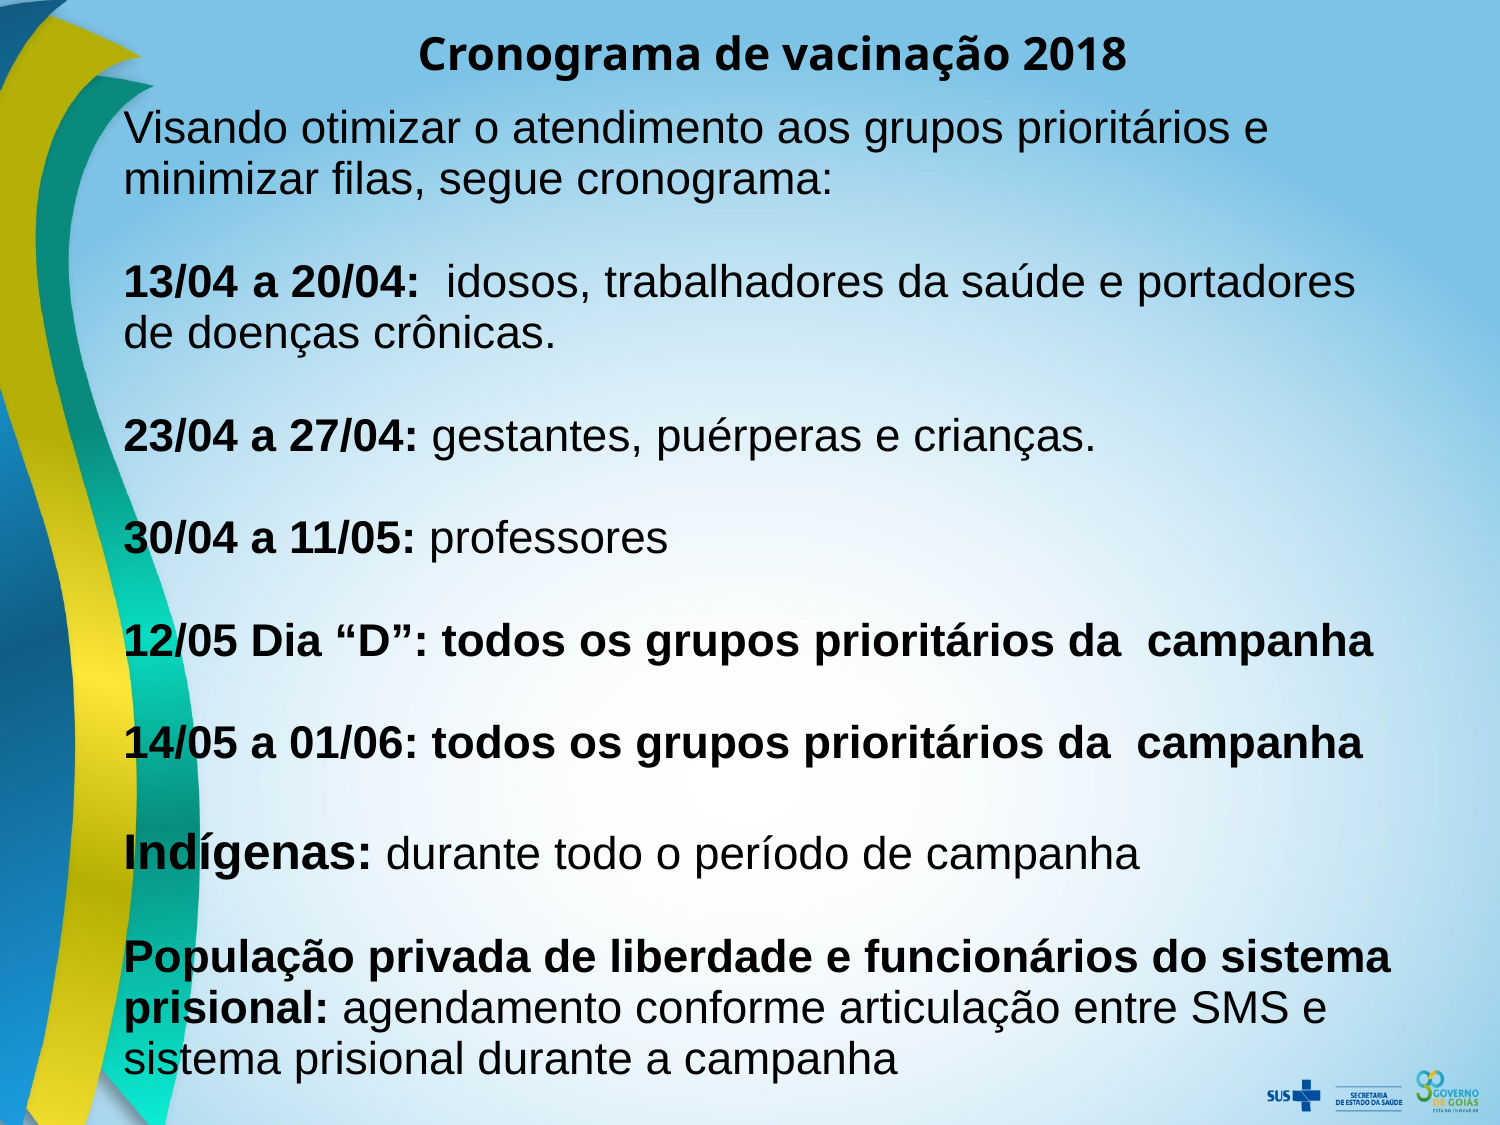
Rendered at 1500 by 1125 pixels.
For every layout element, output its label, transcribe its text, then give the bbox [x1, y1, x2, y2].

text_box Visando otimizar o atendimento aos grupos prioritários e minimizar filas, segue cronograma: 13/04 a 20/04: idosos, trabalhadores da saúde e portadores de doenças crônicas. 23/04 a 27/04: gestantes, puérperas e crianças. 30/04 a 11/05: professores 12/05 Dia “D”: todos os grupos prioritários da campanha 14/05 a 01/06: todos os grupos prioritários da campanha Indígenas: durante todo o período de campanha População privada de liberdade e funcionários do sistema prisional: agendamento conforme articulação entre SMS e sistema prisional durante a campanha [108, 94, 1432, 1125]
text_box Cronograma de vacinação 2018 [128, 5, 1432, 94]
picture [0, 0, 1500, 1125]
